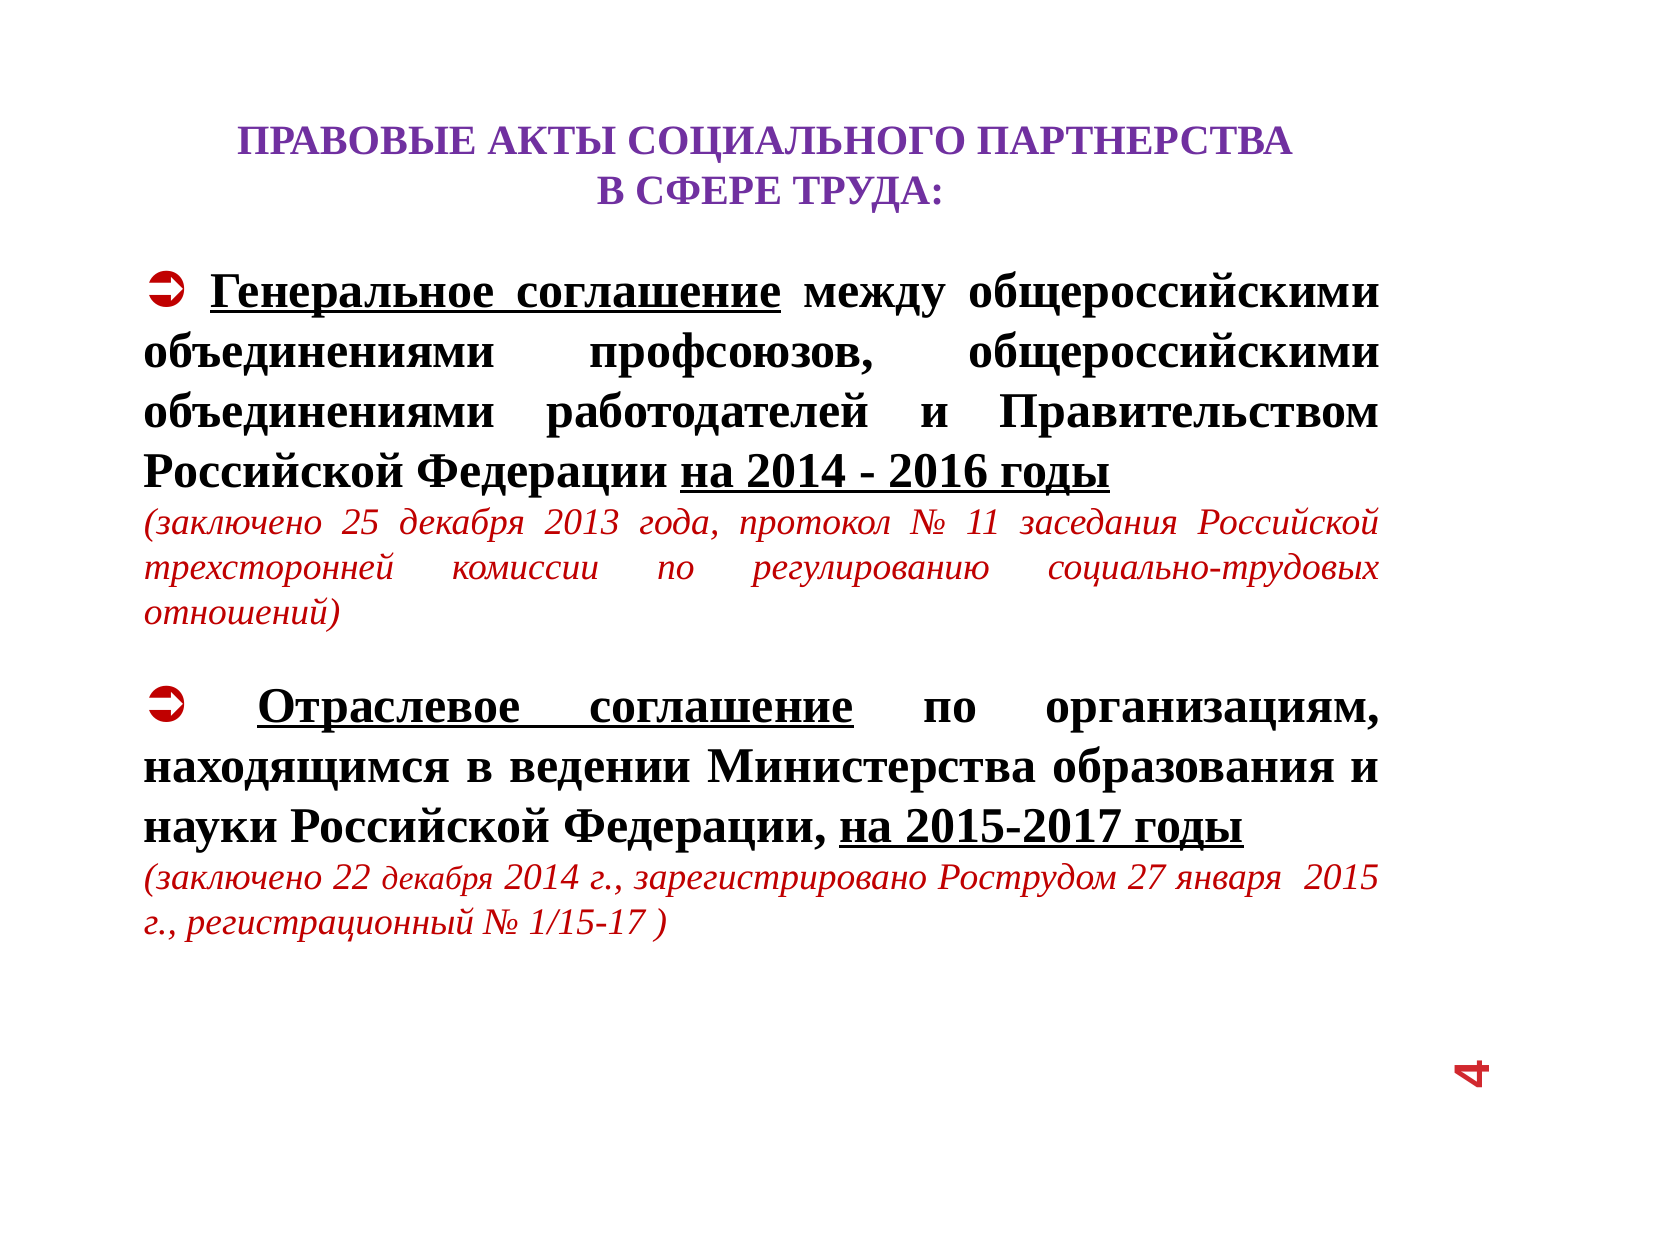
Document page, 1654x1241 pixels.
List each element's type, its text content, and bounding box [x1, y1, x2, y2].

title ПРАВОВЫЕ АКТЫ СОЦИАЛЬНОГО ПАРТНЕРСТВА В СФЕРЕ ТРУДА: [104, 113, 1437, 220]
text_box  Генеральное соглашение между общероссийскими объединениями профсоюзов, общероссийскими объединениями работодателей и Правительством Российской Федерации на 2014 - 2016 годы (заключено 25 декабря 2013 года, протокол № 11 заседания Российской трехсторонней комиссии по регулированию социально-трудовых отношений)  Отраслевое соглашение по организациям, находящимся в ведении Министерства образования и науки Российской Федерации, на 2015-2017 годы (заключено 22 декабря 2014 г., зарегистрировано Рострудом 27 января 2015 г., регистрационный № 1/15-17 ) [129, 249, 1395, 950]
text_box <номер> [1431, 887, 1492, 1104]
